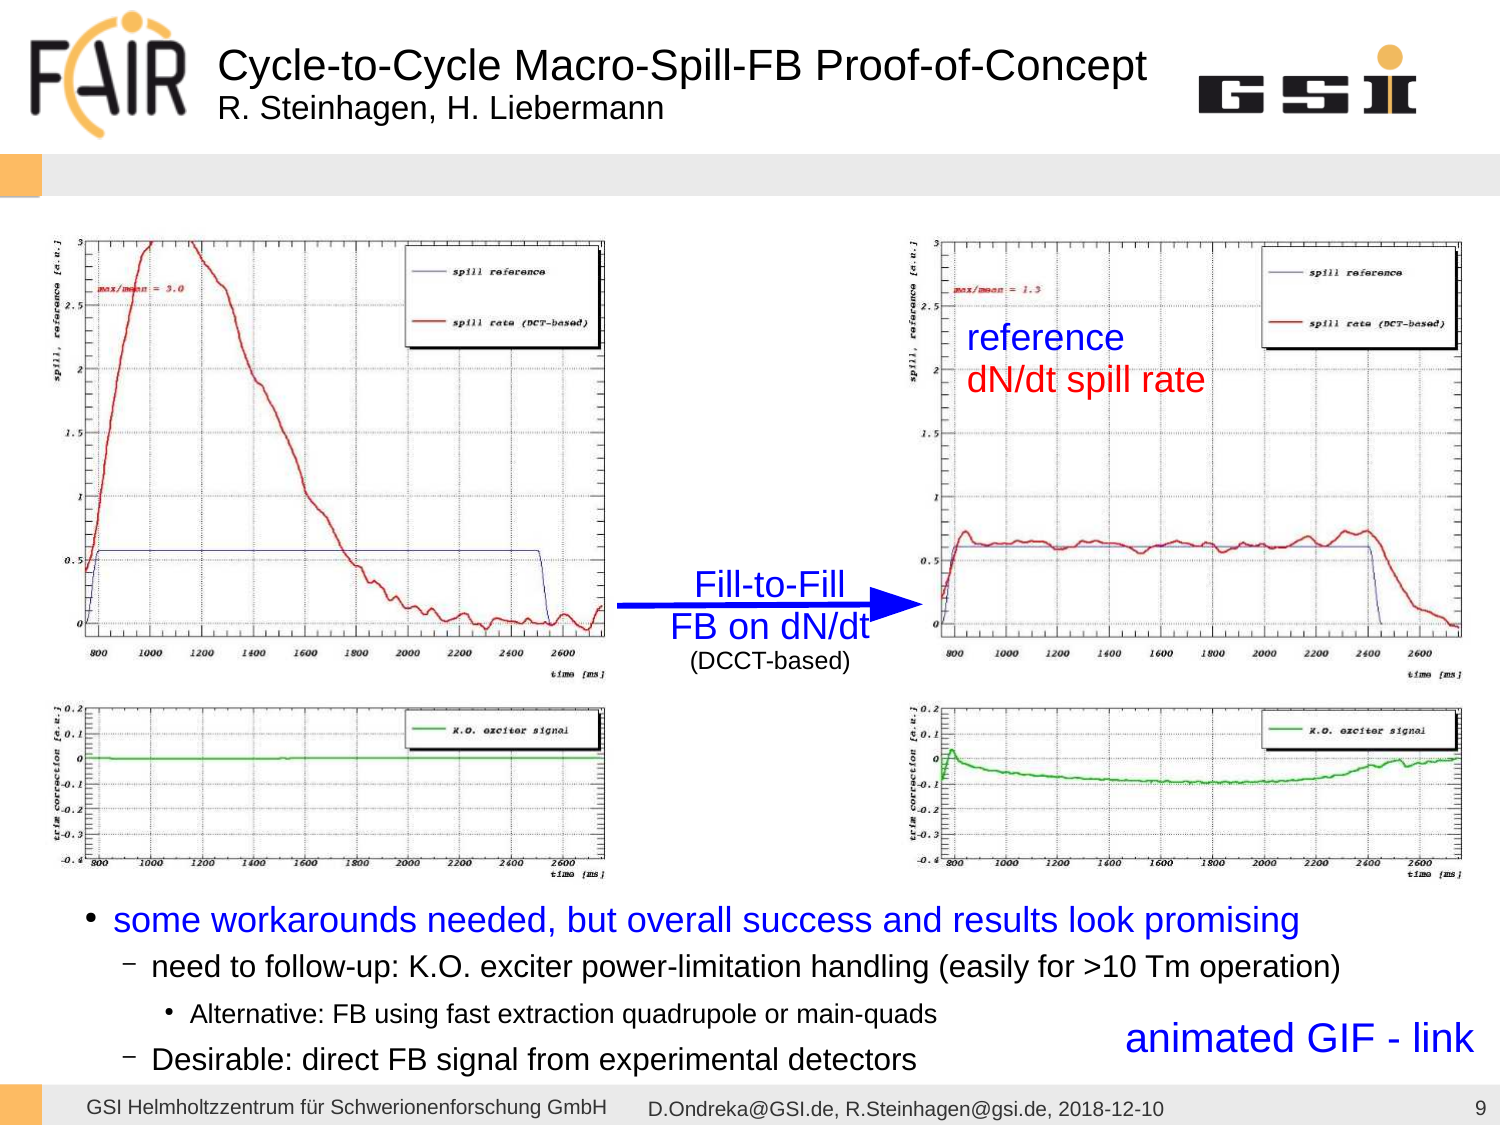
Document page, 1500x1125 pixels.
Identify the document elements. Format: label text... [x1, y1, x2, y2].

list some workarounds needed, but overall success and results look promising need to follow-up: K.O. exciter power-limitation handling (easily for >10 Tm operation) Alternative: FB using fast extraction quadrupole or main-quads Desirable: direct FB signal from experimental detectors [75, 896, 1425, 1080]
picture [13, 219, 629, 894]
text_box reference dN/dt spill rate [952, 309, 1221, 409]
picture [869, 220, 1486, 894]
text_box animated GIF - link [1110, 1007, 1490, 1069]
picture [30, 9, 187, 141]
picture [1197, 42, 1419, 117]
title Cycle-to-Cycle Macro-Spill-FB Proof-of-Concept R. Steinhagen, H. Liebermann [217, 16, 1189, 152]
